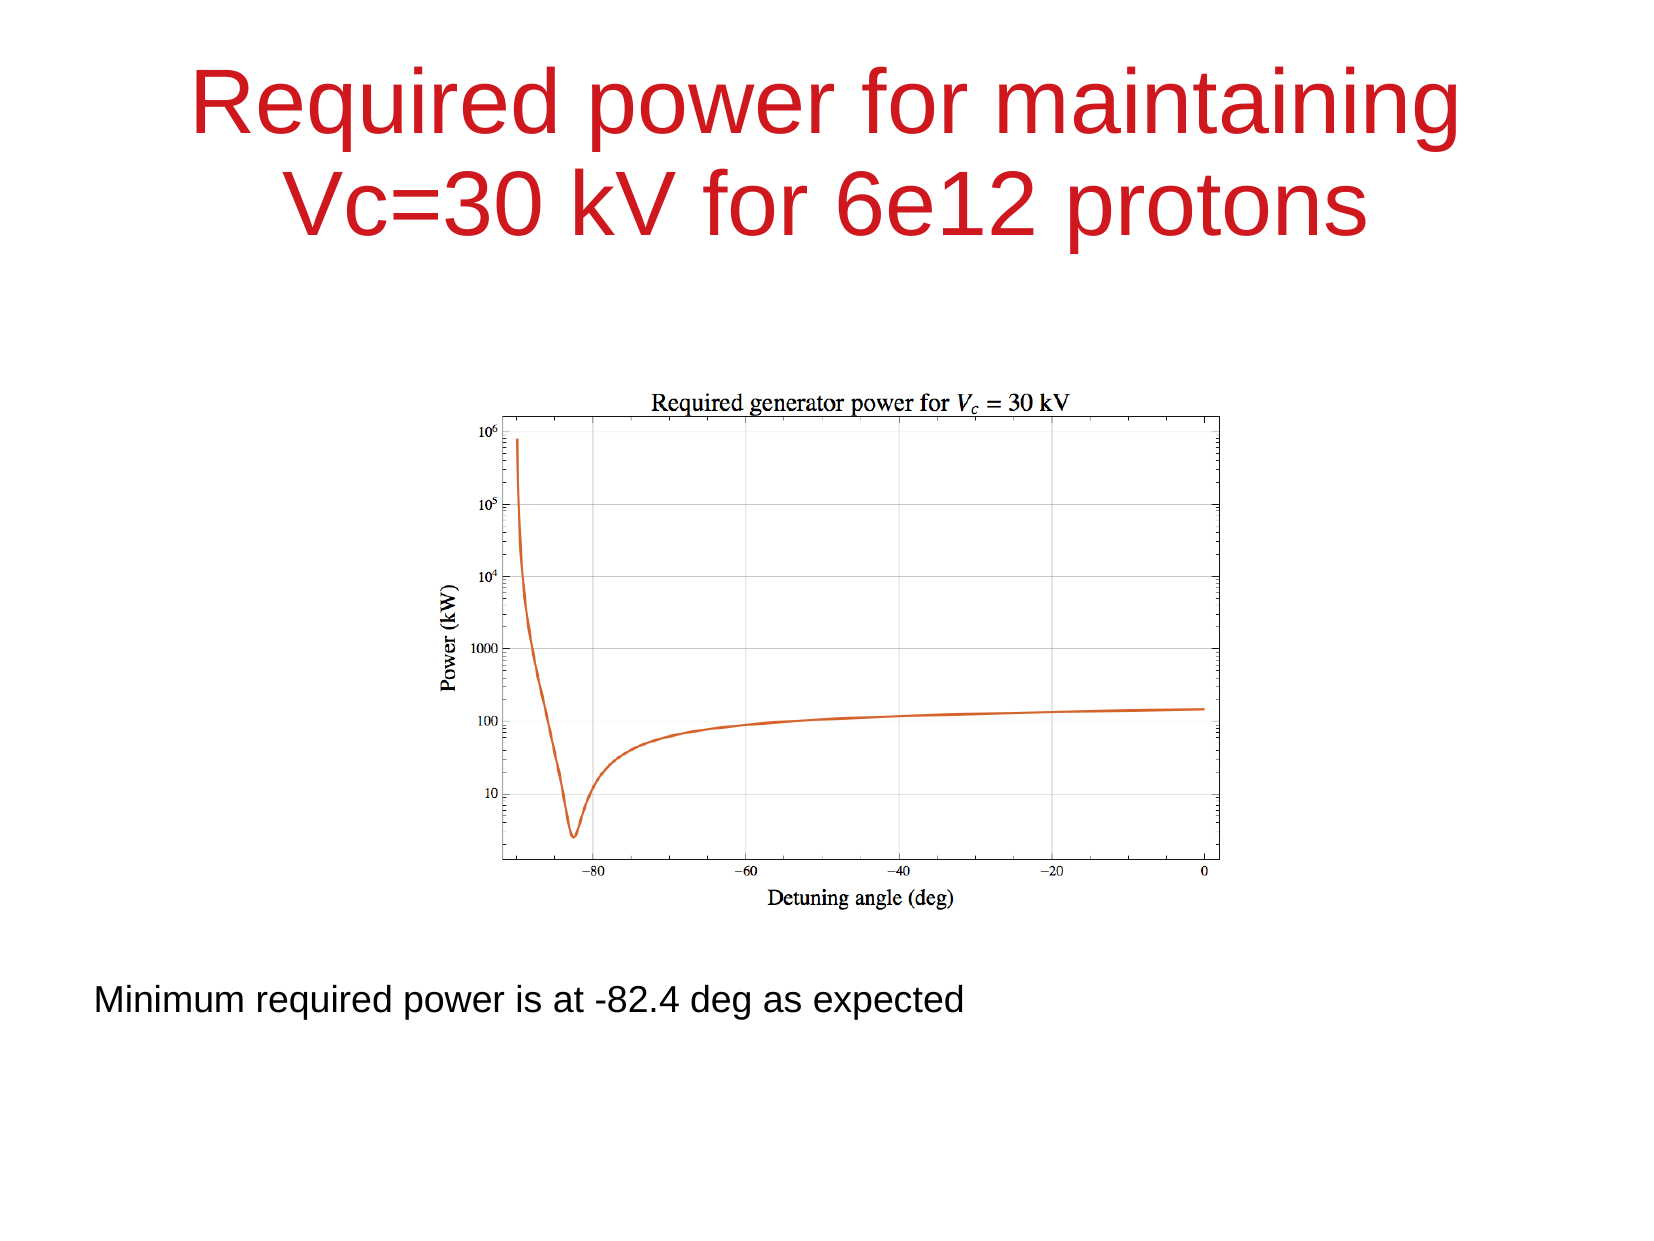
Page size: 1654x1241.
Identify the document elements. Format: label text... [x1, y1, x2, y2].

text_box Minimum required power is at -82.4 deg as expected [78, 971, 1009, 1028]
picture [390, 330, 1306, 953]
title Required power for maintaining Vc=30 kV for 6e12 protons [82, 49, 1571, 257]
